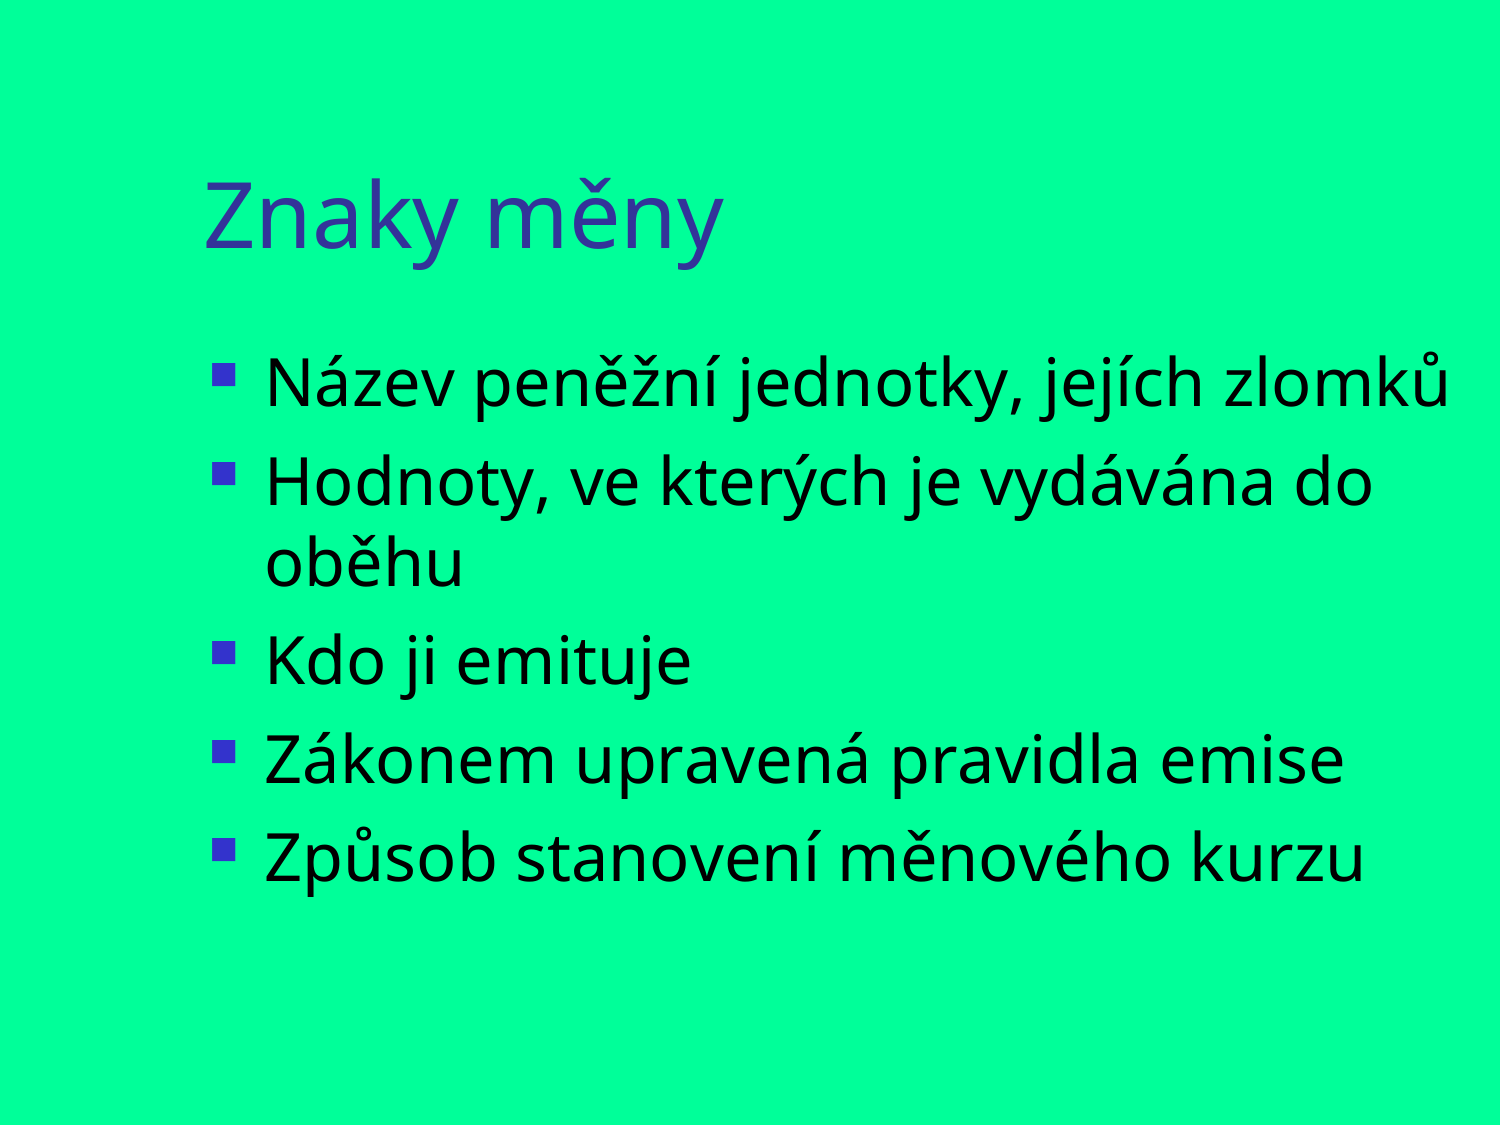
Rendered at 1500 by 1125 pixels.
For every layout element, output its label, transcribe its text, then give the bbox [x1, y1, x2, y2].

list Název peněžní jednotky, jejích zlomků Hodnoty, ve kterých je vydávána do oběhu Kdo ji emituje Zákonem upravená pravidla emise Způsob stanovení měnového kurzu [193, 331, 1469, 1032]
title Znaky měny [188, 35, 1467, 276]
